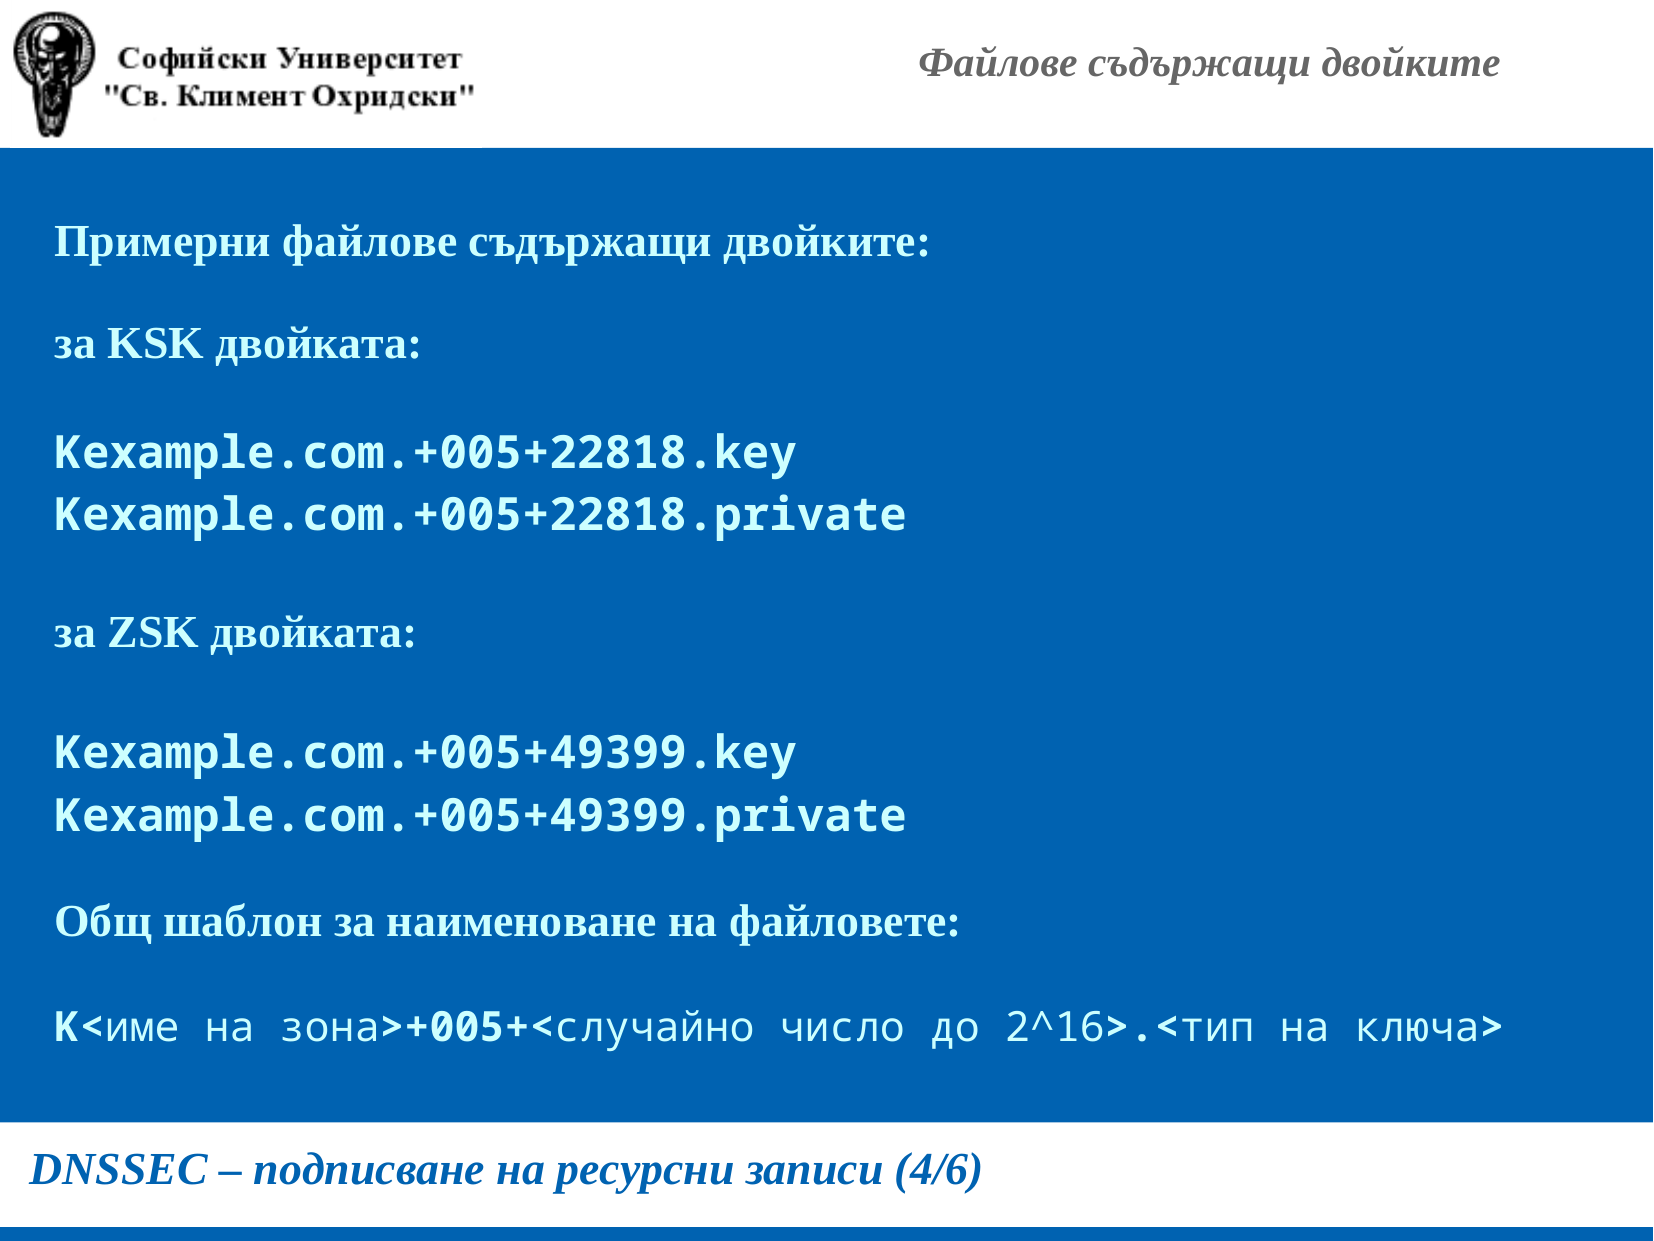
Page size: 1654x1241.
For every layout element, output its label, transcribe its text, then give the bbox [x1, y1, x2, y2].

title Файлове съдържащи двойките [767, 3, 1652, 122]
picture [10, 0, 482, 148]
text_box DNSSEC – подписване на ресурсни записи (4/6) [29, 1143, 990, 1211]
text_box Примерни файлове съдържащи двойките: за KSK двойката: Kexample.com.+005+22818.key Kexample.com.+005+22818.private за ZSK двойката: Kexample.com.+005+49399.key Kexample.com.+005+49399.private Общ шаблон за наименоване на файловете: K<име на зона>+005+<случайно число до 2^16>.<тип на ключа> [0, 147, 1653, 1123]
